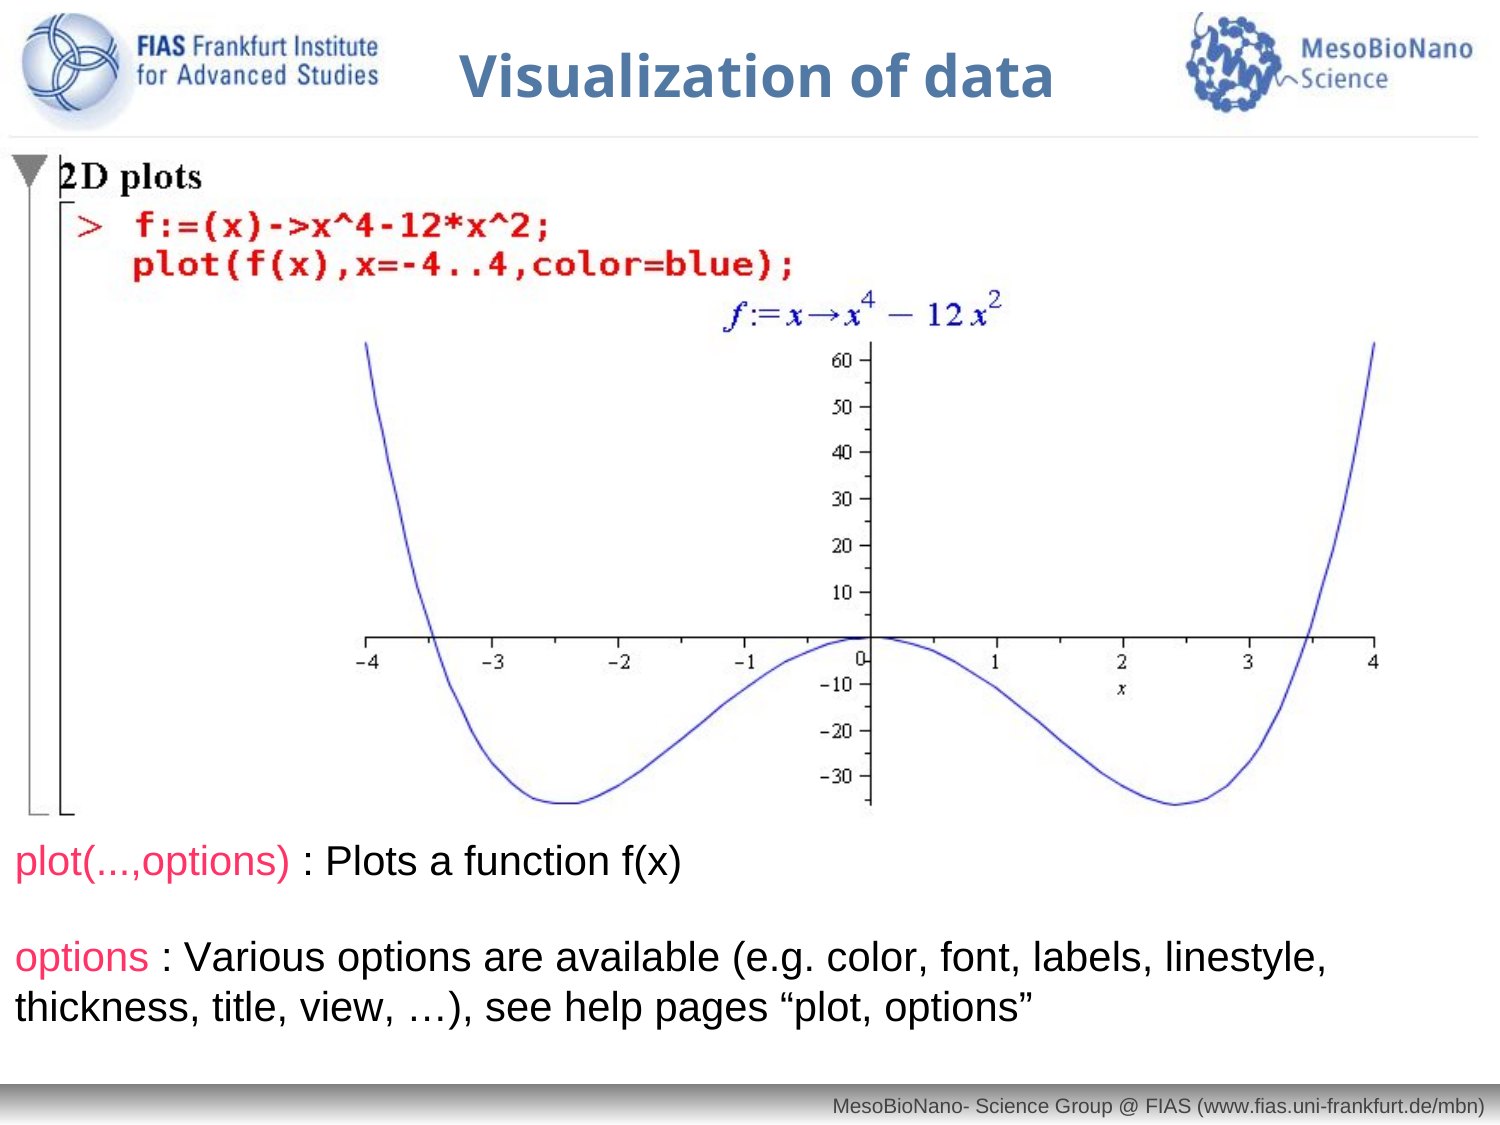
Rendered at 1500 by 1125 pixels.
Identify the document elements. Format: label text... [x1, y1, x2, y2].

text_box plot(...,options) : Plots a function f(x) options : Various options are available (e.g. color, font, labels, linestyle, thickness, title, view, …), see help pages “plot, options” [0, 826, 1500, 1080]
title Visualization of data [0, 0, 1499, 147]
picture [0, 147, 1500, 826]
